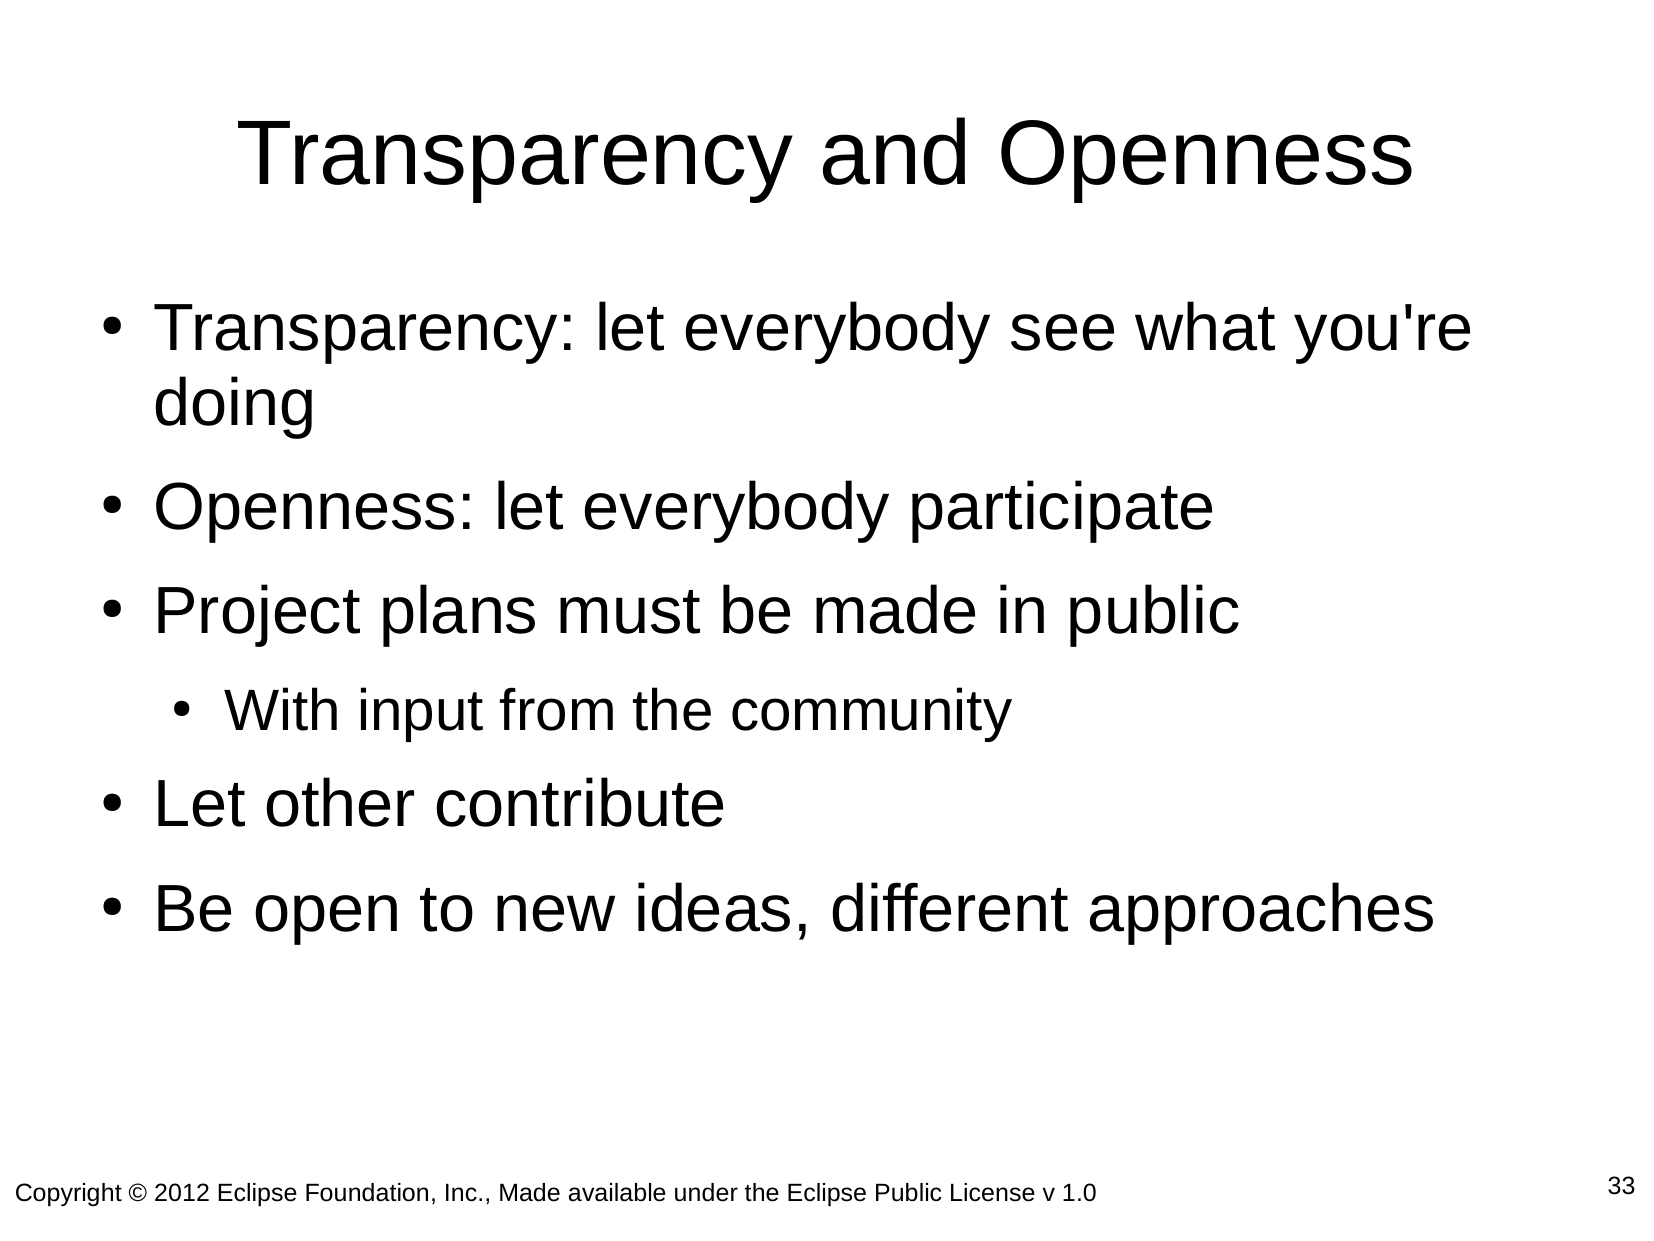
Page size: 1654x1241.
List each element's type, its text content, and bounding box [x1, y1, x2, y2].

title Transparency and Openness [82, 49, 1571, 257]
list Transparency: let everybody see what you're doing Openness: let everybody participate Project plans must be made in public With input from the community Let other contribute Be open to new ideas, different approaches [82, 290, 1571, 1109]
